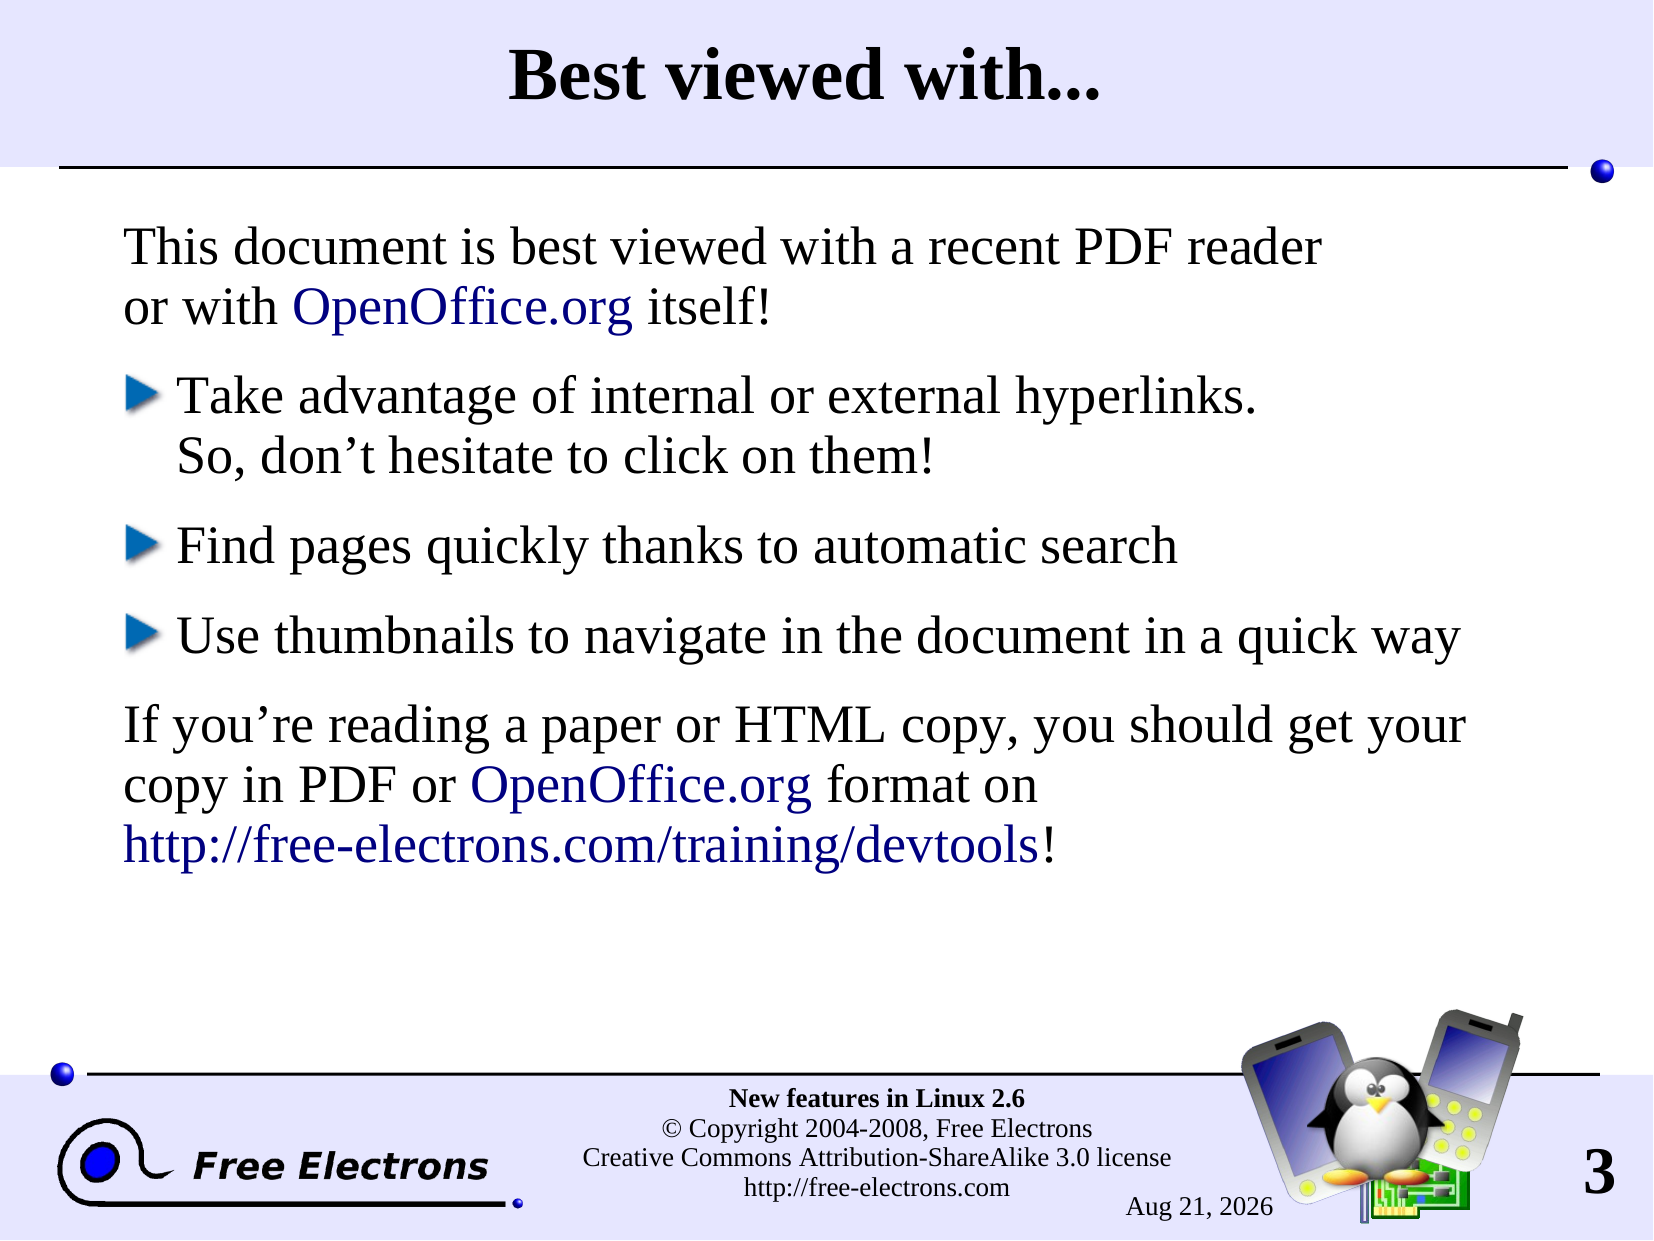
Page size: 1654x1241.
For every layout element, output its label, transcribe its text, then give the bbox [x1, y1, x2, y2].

list This document is best viewed with a recent PDF reader or with OpenOffice.org itself! Take advantage of internal or external hyperlinks. So, don’t hesitate to click on them! Find pages quickly thanks to automatic search Use thumbnails to navigate in the document in a quick way If you’re reading a paper or HTML copy, you should get your copy in PDF or OpenOffice.org format on http://free-electrons.com/training/devtools! [105, 216, 1518, 1066]
title Best viewed with... [60, 25, 1551, 124]
picture [1231, 1007, 1538, 1241]
picture [50, 1107, 527, 1216]
